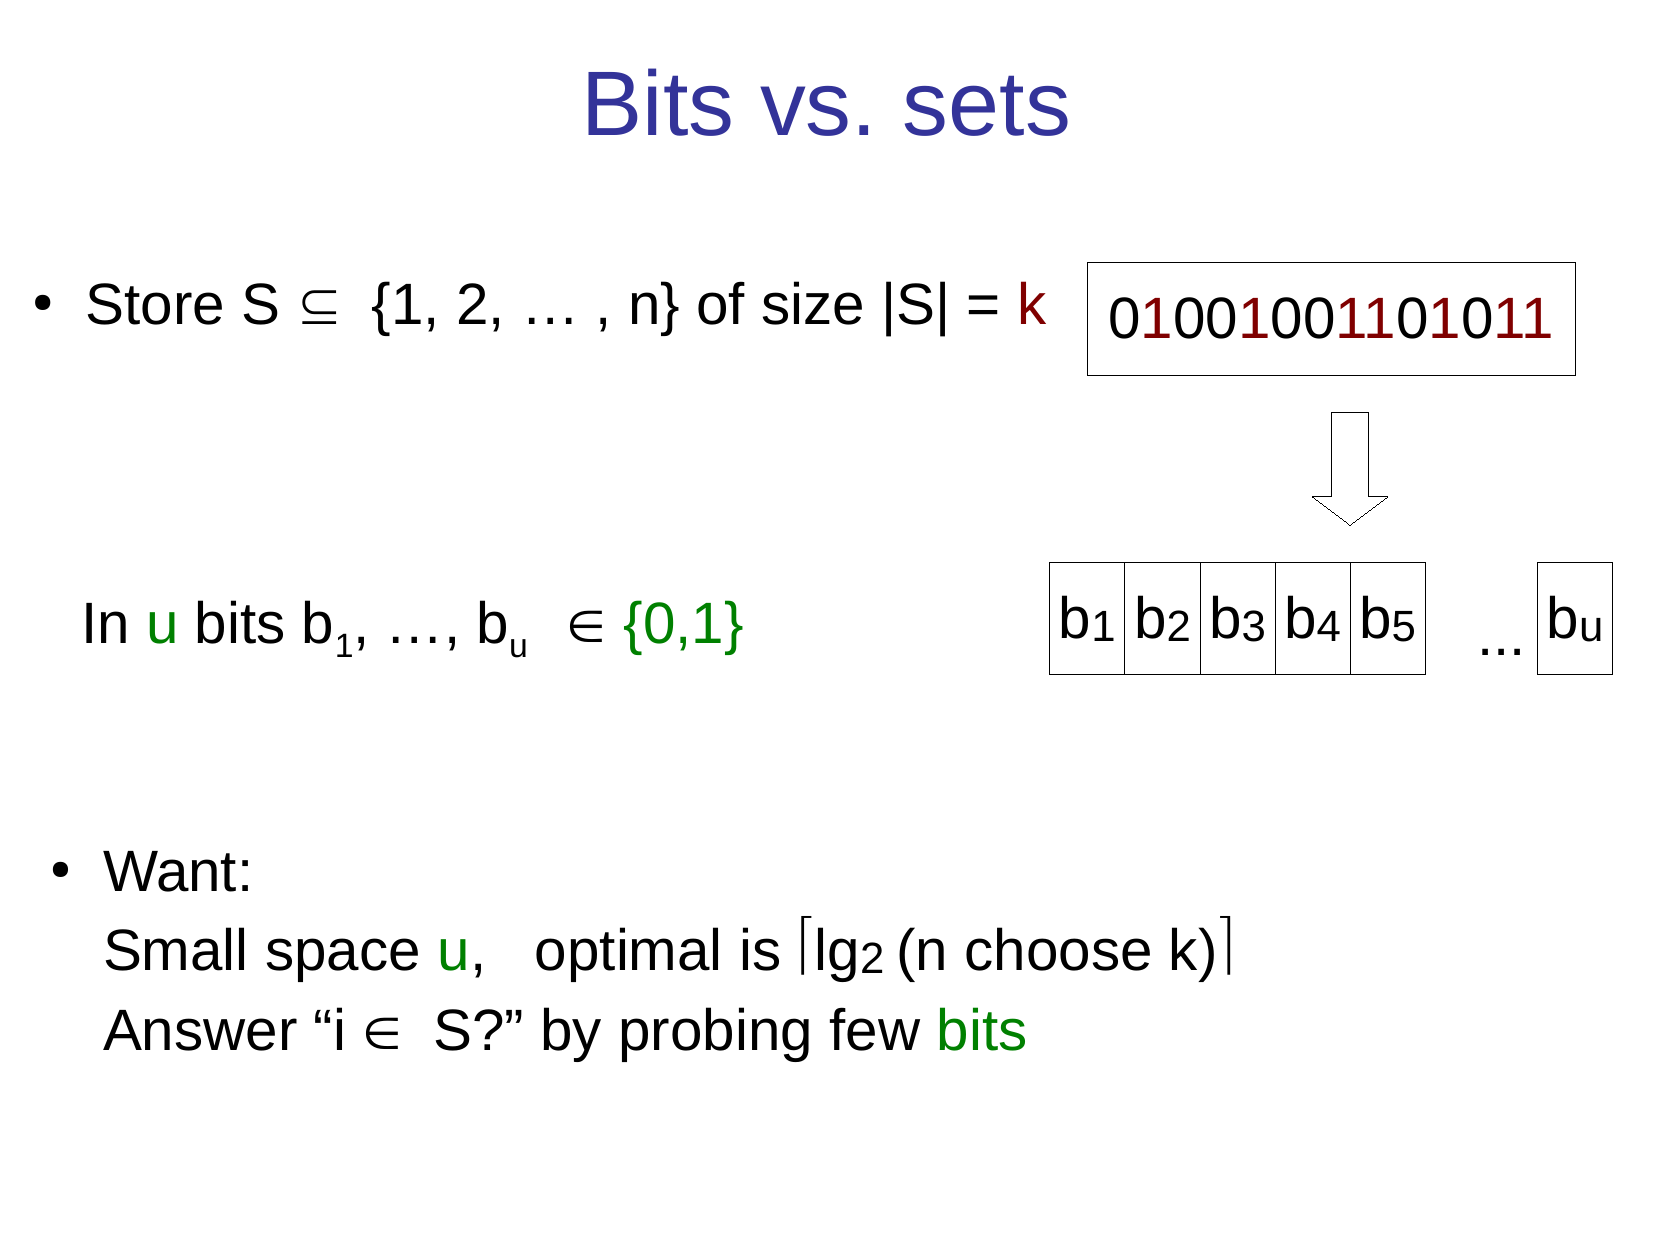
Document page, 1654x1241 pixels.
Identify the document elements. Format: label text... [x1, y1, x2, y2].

list Store S  {1, 2, … , n} of size |S| = k In u bits b1, …, bu  {0,1} Want: Small space u, optimal is lg2 (n choose k) Answer “i  S?” by probing few bits [0, 184, 1654, 1238]
text_box b2 [1124, 562, 1200, 675]
text_box b4 [1275, 562, 1350, 675]
text_box b1 [1049, 562, 1124, 675]
text_box b3 [1200, 562, 1275, 675]
text_box 01001001101011 [1087, 262, 1576, 376]
text_box ... [1462, 595, 1576, 675]
text_box b5 [1350, 562, 1426, 675]
title Bits vs. sets [124, 0, 1530, 207]
text_box bu [1537, 562, 1613, 675]
